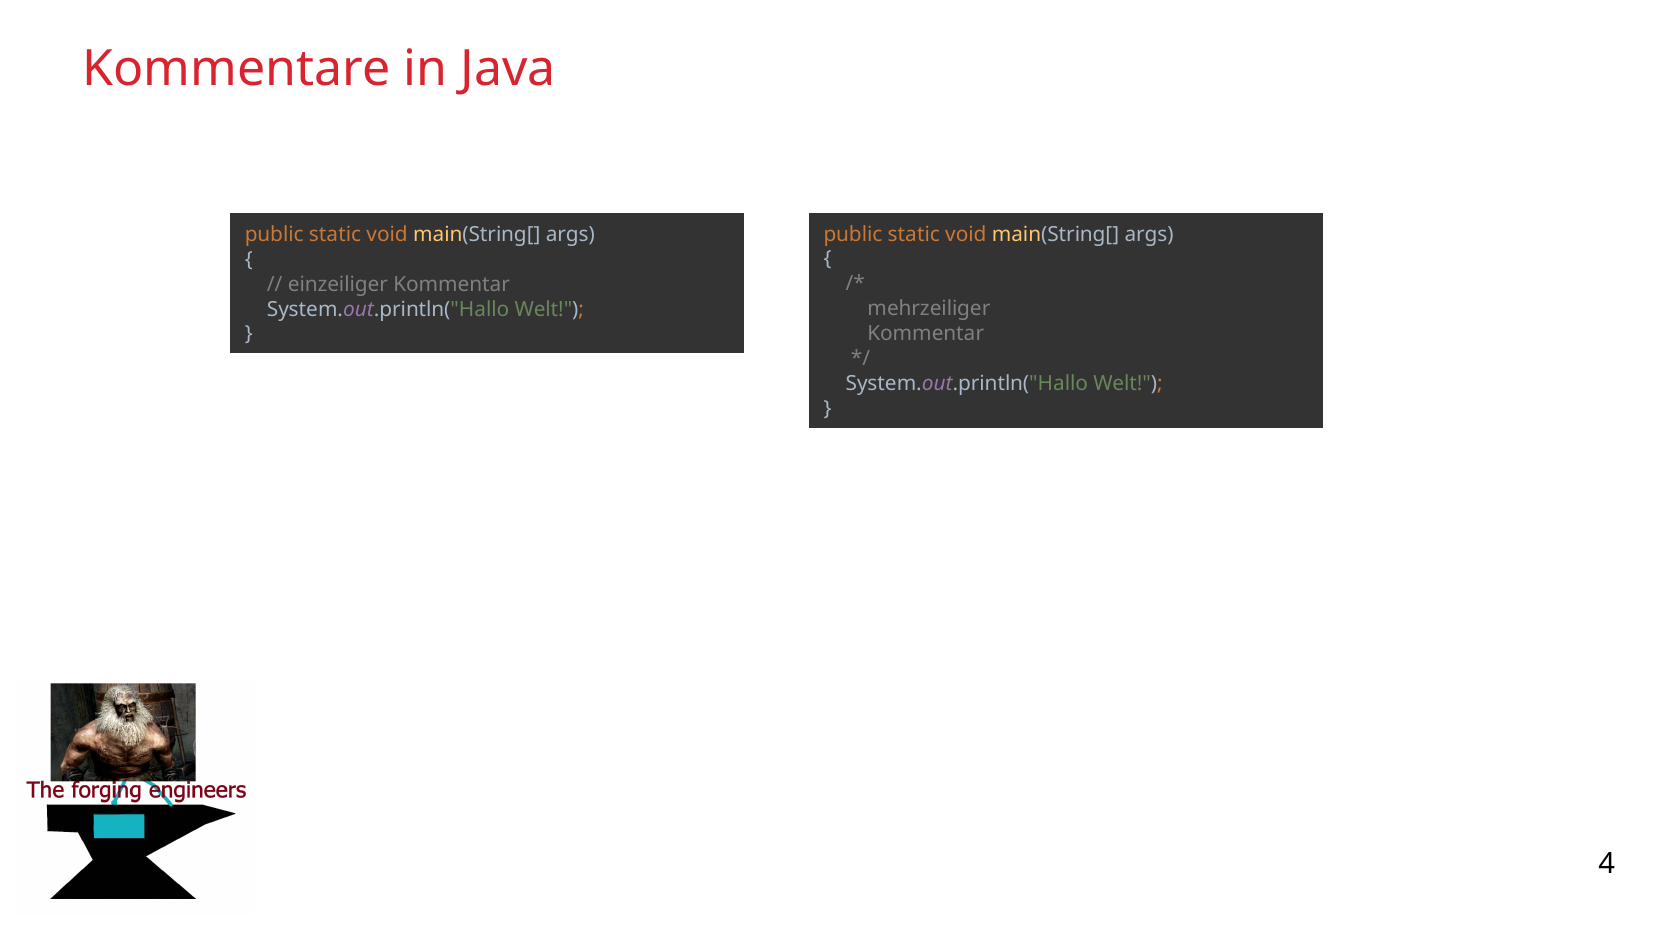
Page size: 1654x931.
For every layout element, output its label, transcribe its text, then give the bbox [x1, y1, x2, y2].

text_box public static void main(String[] args) { /* mehrzeiliger Kommentar */ System.out.println("Hallo Welt!"); } [809, 213, 1323, 428]
picture [17, 679, 254, 916]
text_box public static void main(String[] args) { // einzeiliger Kommentar System.out.println("Hallo Welt!"); } [230, 213, 744, 353]
title Kommentare in Java [82, 37, 1571, 95]
